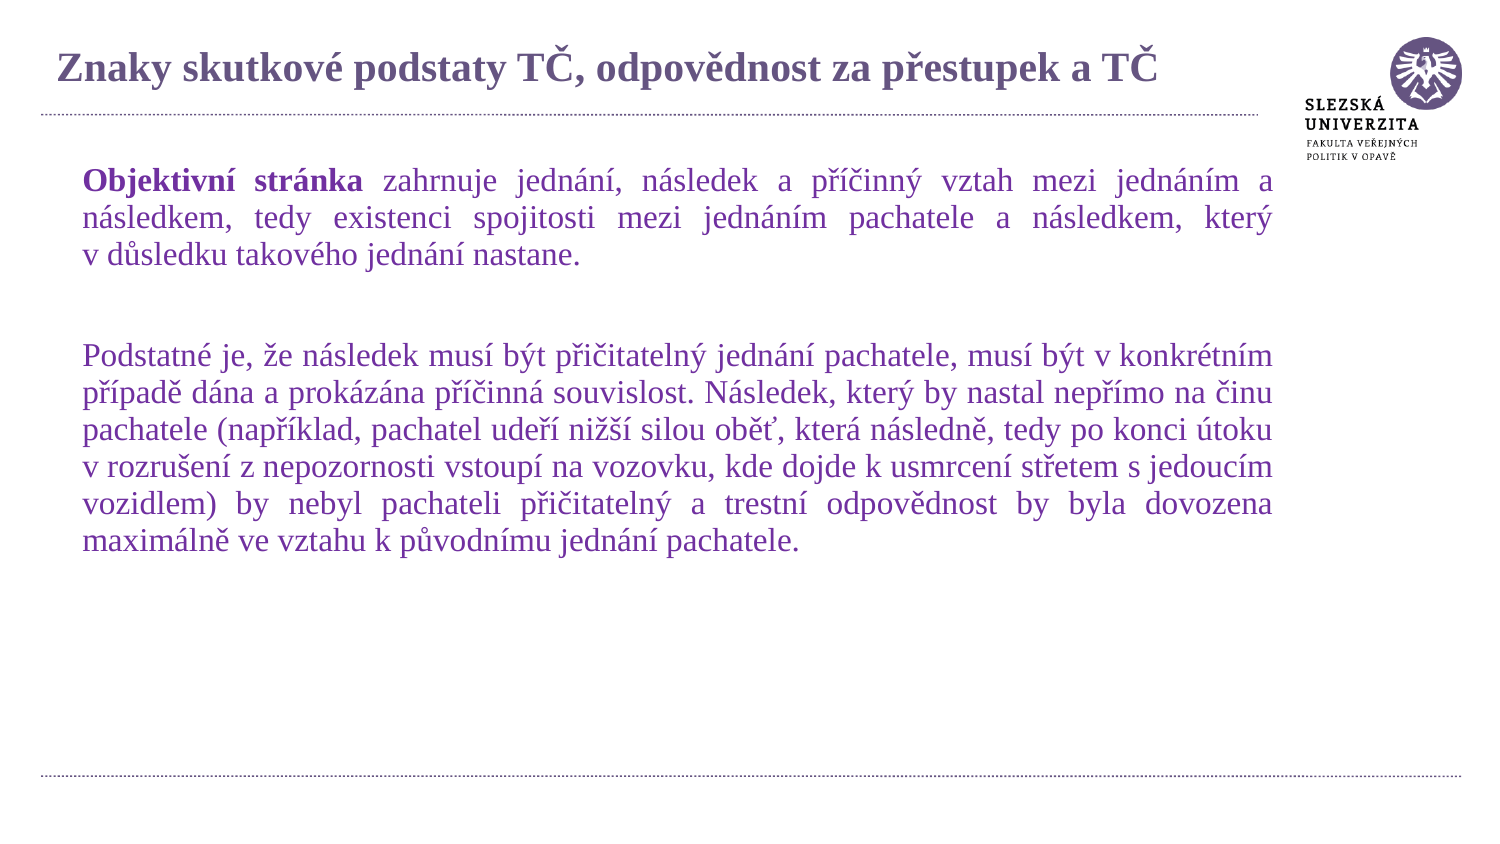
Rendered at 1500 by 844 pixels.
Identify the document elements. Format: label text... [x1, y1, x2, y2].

title Znaky skutkové podstaty TČ, odpovědnost za přestupek a TČ [41, 32, 1353, 116]
text_box Objektivní stránka zahrnuje jednání, následek a příčinný vztah mezi jednáním a následkem, tedy existenci spojitosti mezi jednáním pachatele a následkem, který v důsledku takového jednání nastane. Podstatné je, že následek musí být přičitatelný jednání pachatele, musí být v konkrétním případě dána a prokázána příčinná souvislost. Následek, který by nastal nepřímo na činu pachatele (například, pachatel udeří nižší silou oběť, která následně, tedy po konci útoku v rozrušení z nepozornosti vstoupí na vozovku, kde dojde k usmrcení střetem s jedoucím vozidlem) by nebyl pachateli přičitatelný a trestní odpovědnost by byla dovozena maximálně ve vztahu k původnímu jednání pachatele. [67, 154, 1292, 746]
